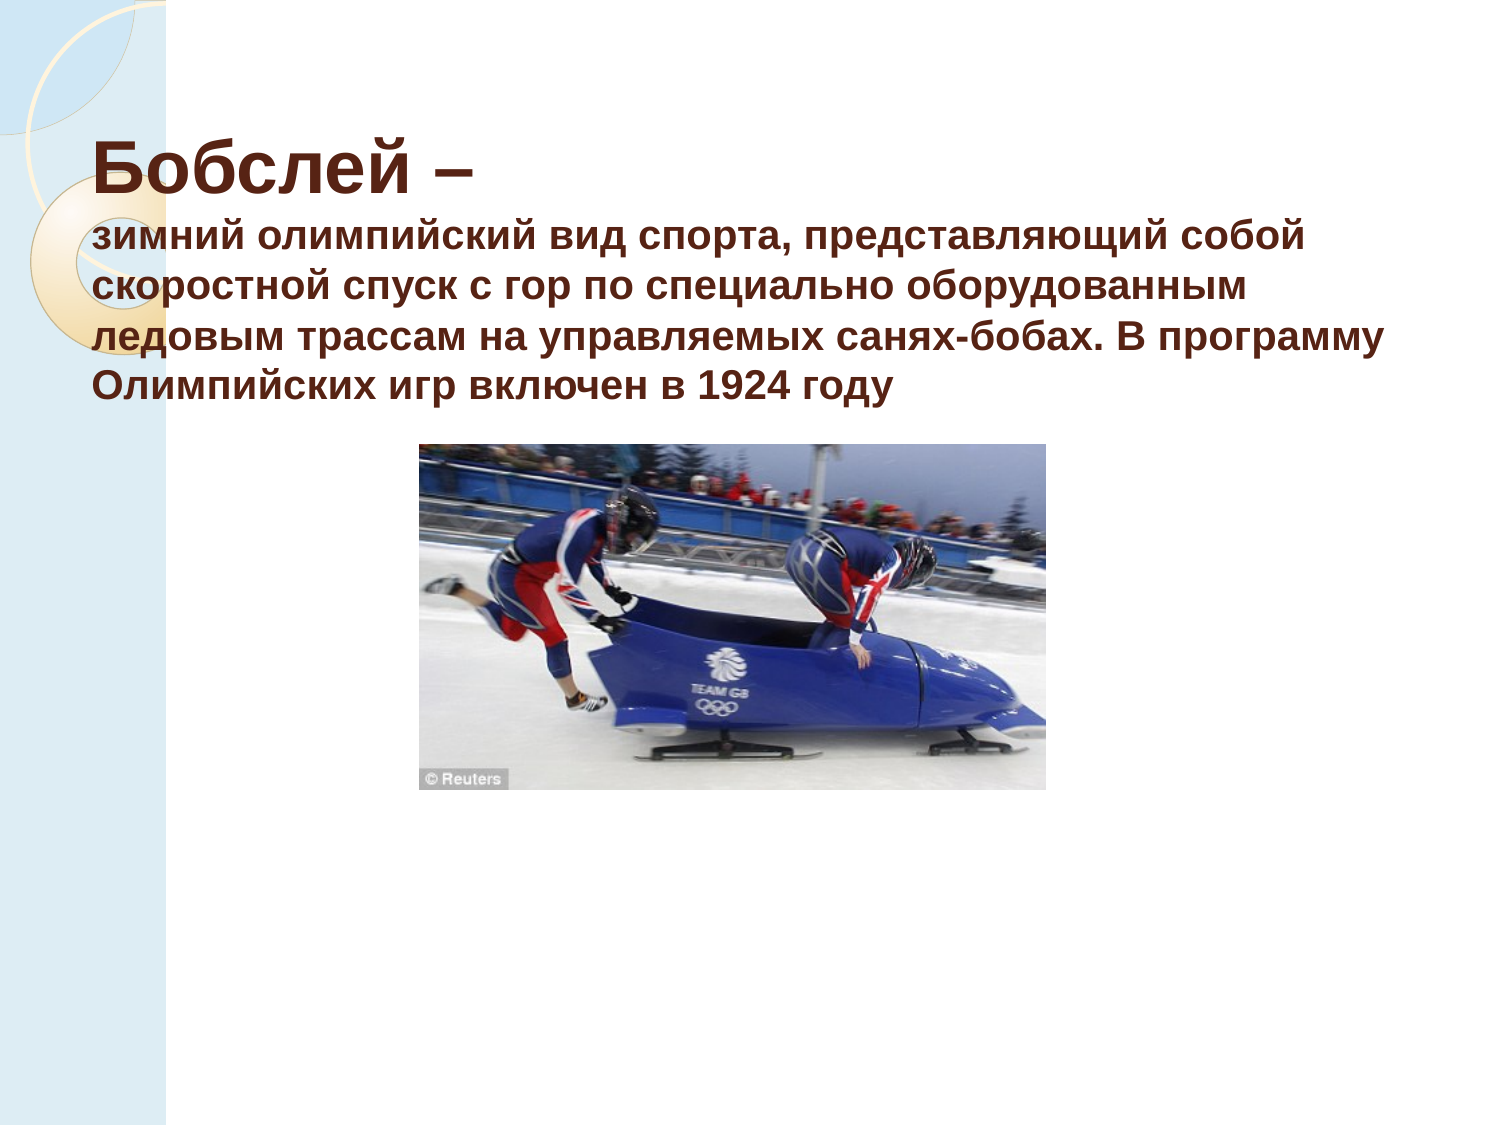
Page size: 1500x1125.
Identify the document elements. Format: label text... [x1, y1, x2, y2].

title Бобслей – зимний олимпийский вид спорта, представляющий собой скоростной спуск с гор по специально оборудованным ледовым трассам на управляемых санях-бобах. В программу Олимпийских игр включен в 1924 году [76, 30, 1427, 308]
picture [419, 444, 1046, 790]
